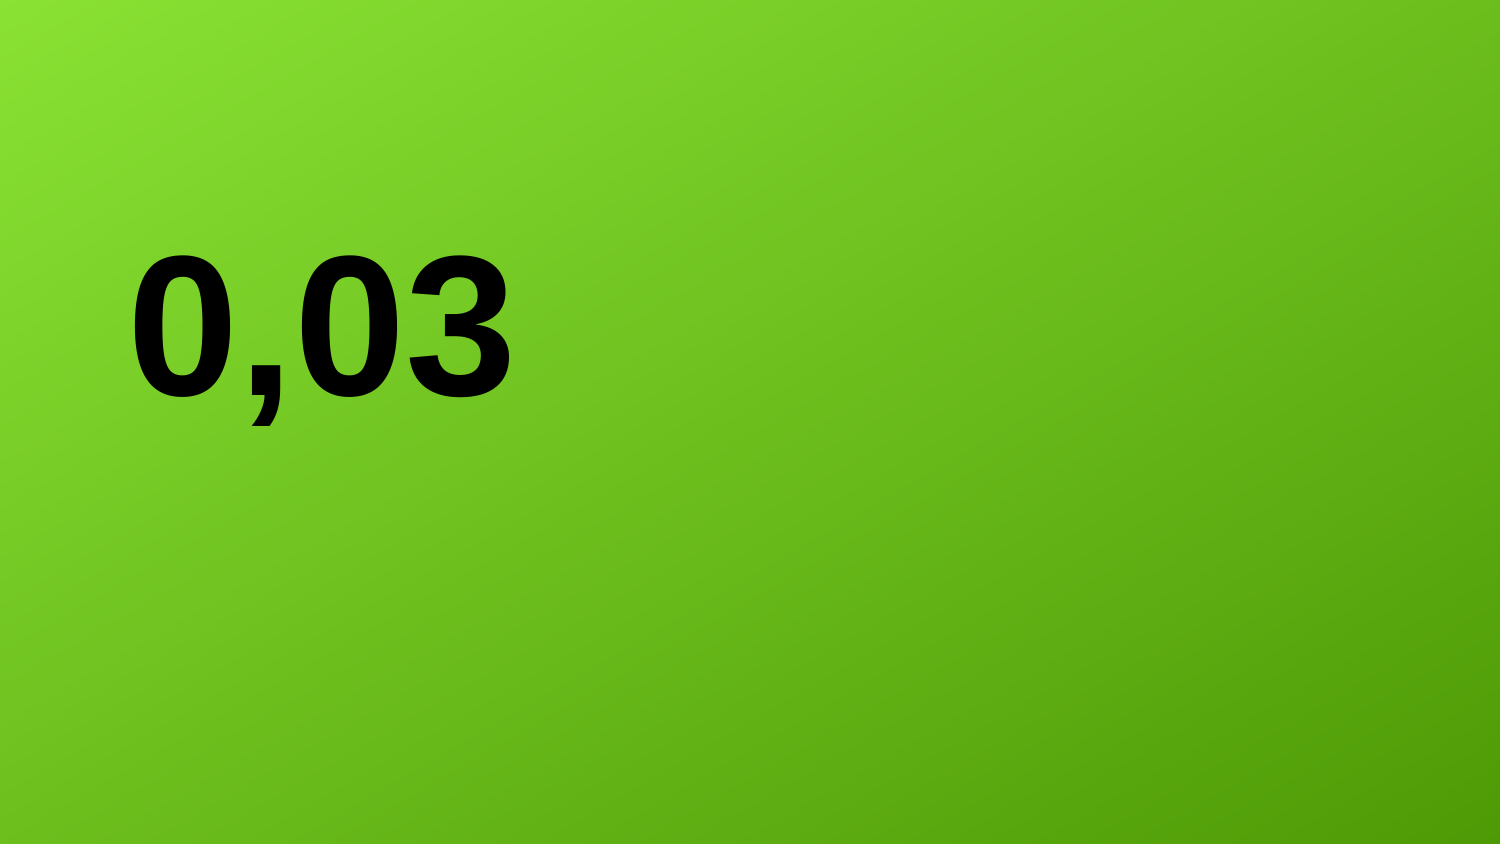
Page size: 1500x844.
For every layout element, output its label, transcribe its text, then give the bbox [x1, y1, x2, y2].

title 0,03 [112, 259, 1388, 450]
